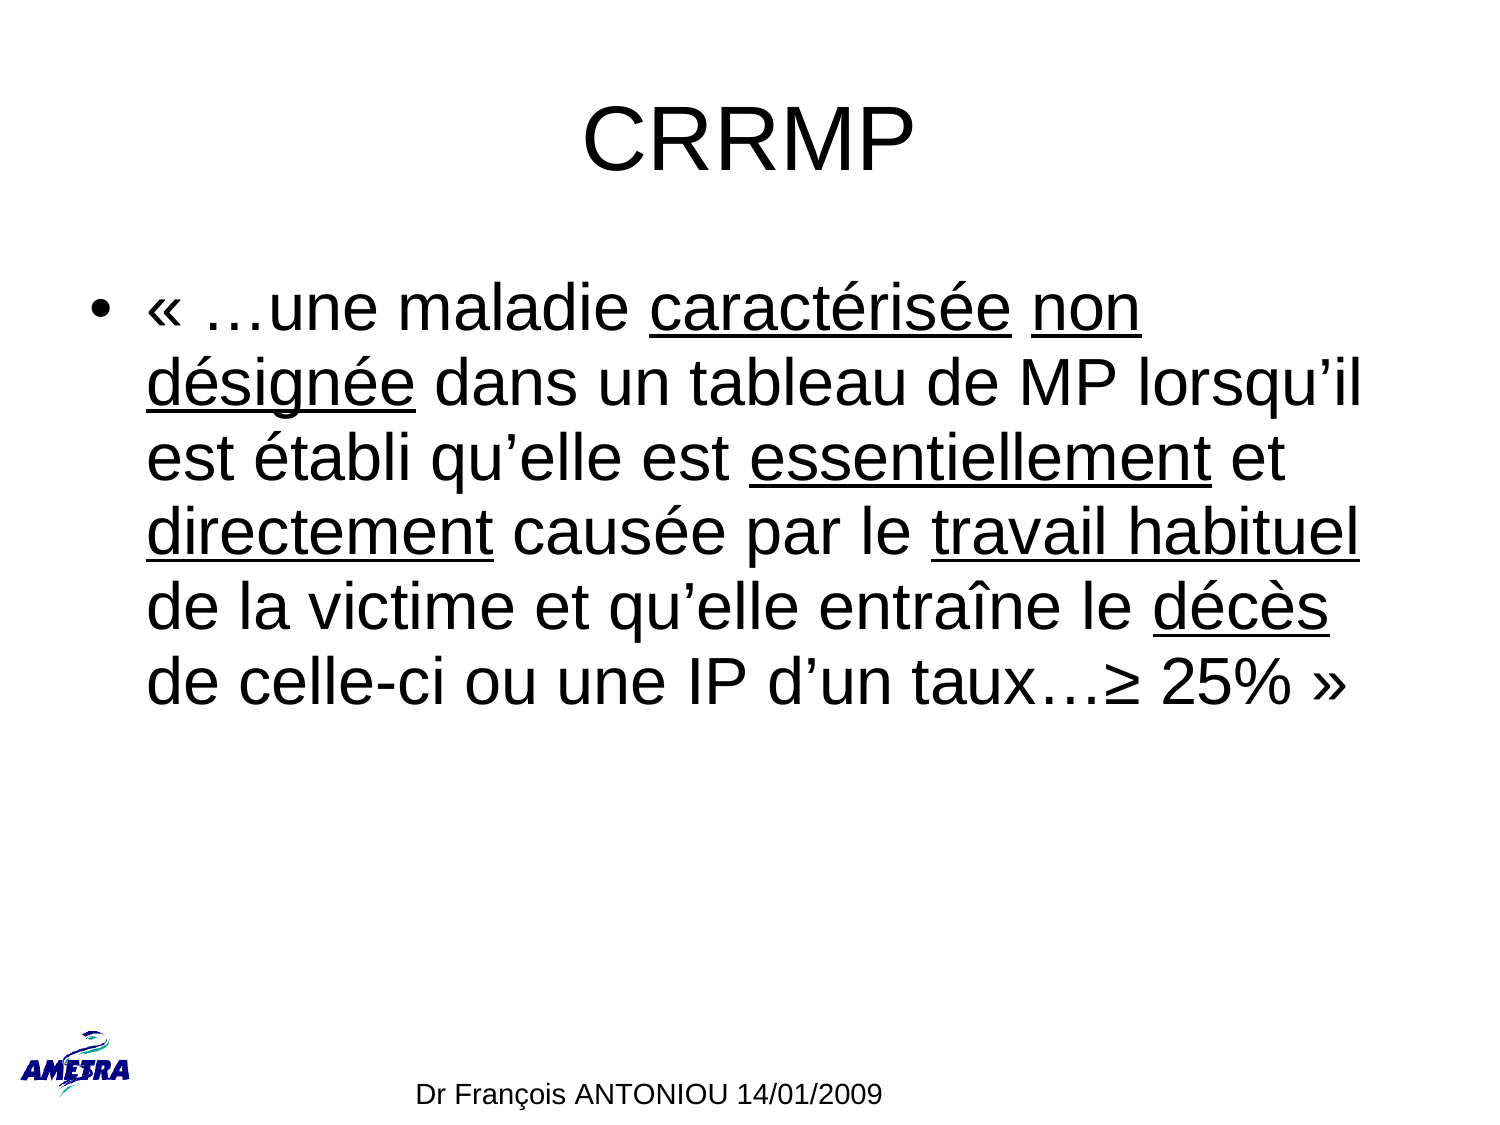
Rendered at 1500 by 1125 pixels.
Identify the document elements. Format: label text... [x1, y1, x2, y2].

list « …une maladie caractérisée non désignée dans un tableau de MP lorsqu’il est établi qu’elle est essentiellement et directement causée par le travail habituel de la victime et qu’elle entraîne le décès de celle-ci ou une IP d’un taux…≥ 25% » [75, 262, 1426, 1005]
title CRRMP [75, 45, 1426, 233]
picture [0, 1007, 154, 1125]
